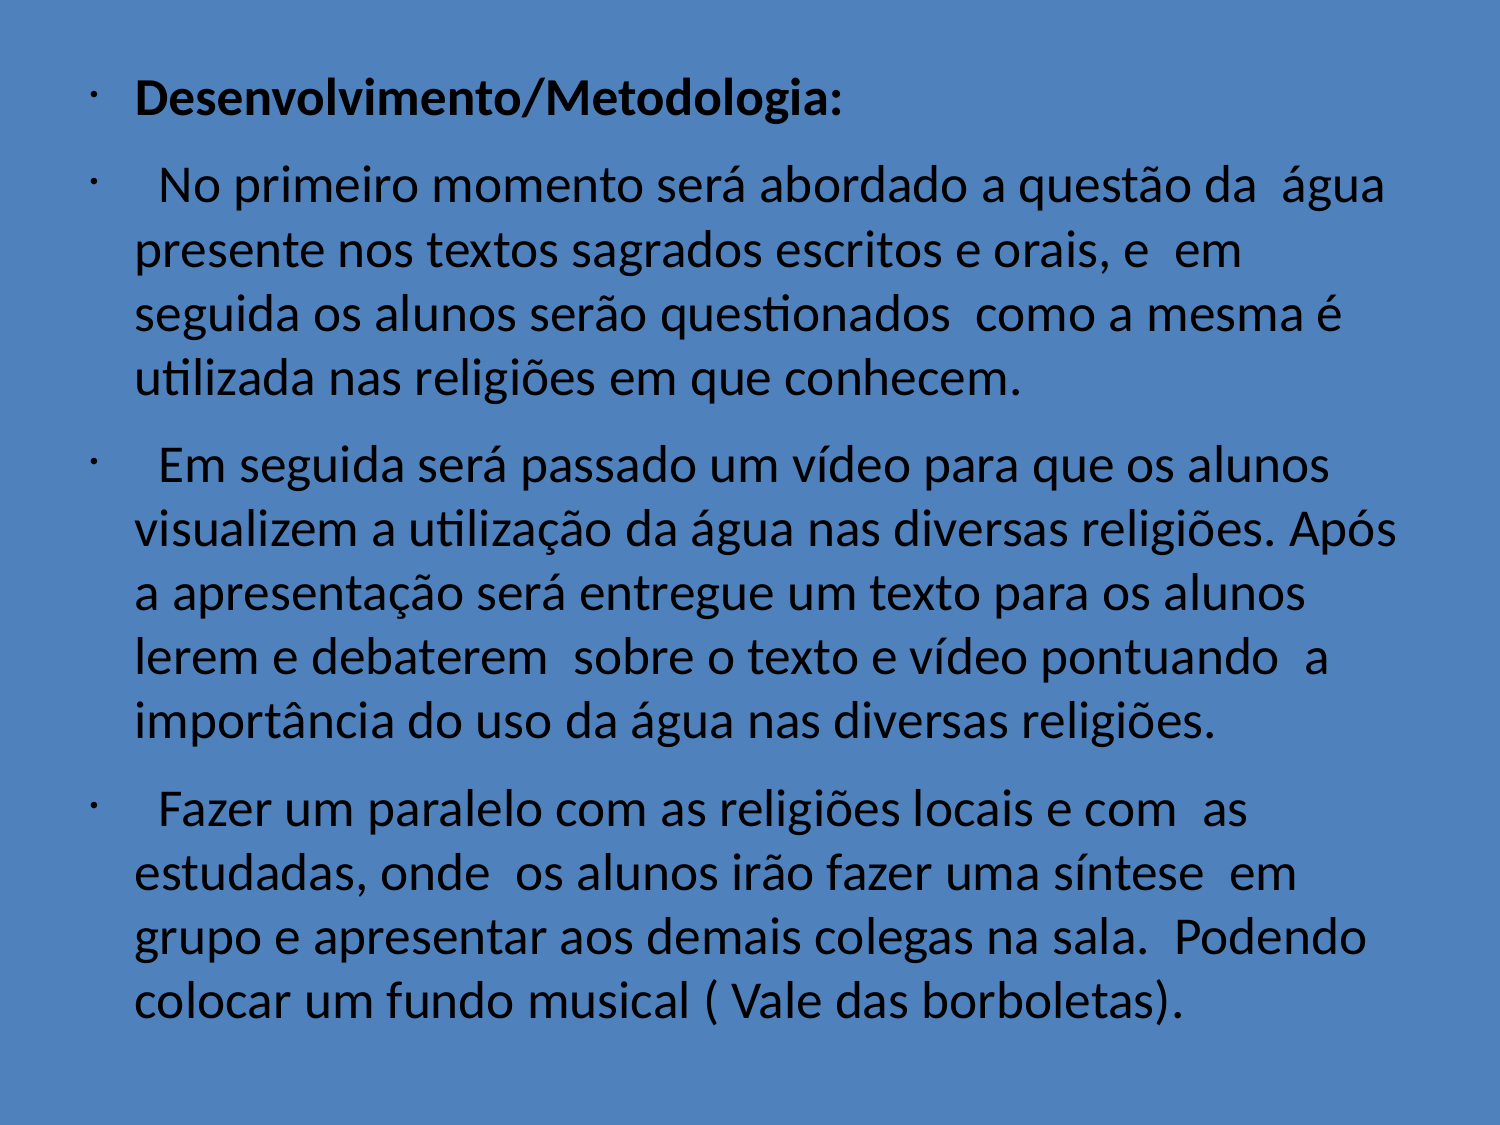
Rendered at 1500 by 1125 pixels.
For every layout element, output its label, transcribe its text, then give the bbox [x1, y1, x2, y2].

list Desenvolvimento/Metodologia: No primeiro momento será abordado a questão da água presente nos textos sagrados escritos e orais, e em seguida os alunos serão questionados como a mesma é utilizada nas religiões em que conhecem. Em seguida será passado um vídeo para que os alunos visualizem a utilização da água nas diversas religiões. Após a apresentação será entregue um texto para os alunos lerem e debaterem sobre o texto e vídeo pontuando a importância do uso da água nas diversas religiões. Fazer um paralelo com as religiões locais e com as estudadas, onde os alunos irão fazer uma síntese em grupo e apresentar aos demais colegas na sala. Podendo colocar um fundo musical ( Vale das borboletas). [75, 54, 1425, 1094]
